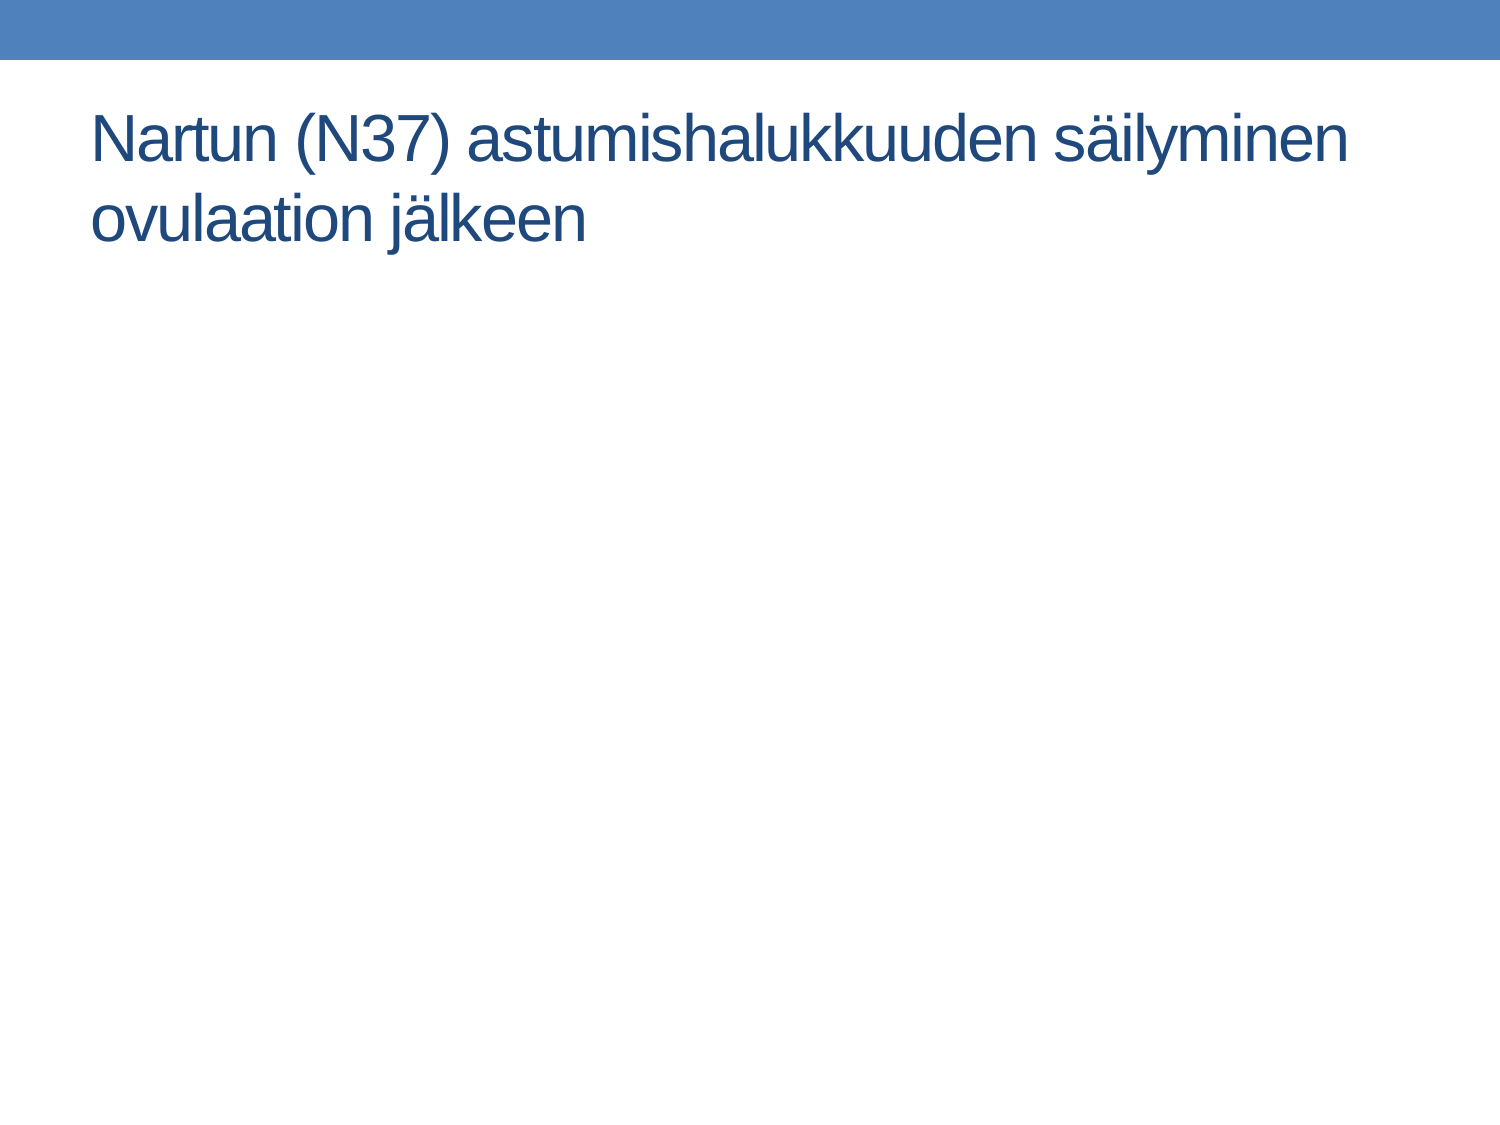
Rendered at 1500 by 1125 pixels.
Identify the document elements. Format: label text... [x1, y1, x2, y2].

title Nartun (N37) astumishalukkuuden säilyminen ovulaation jälkeen [75, 87, 1426, 251]
